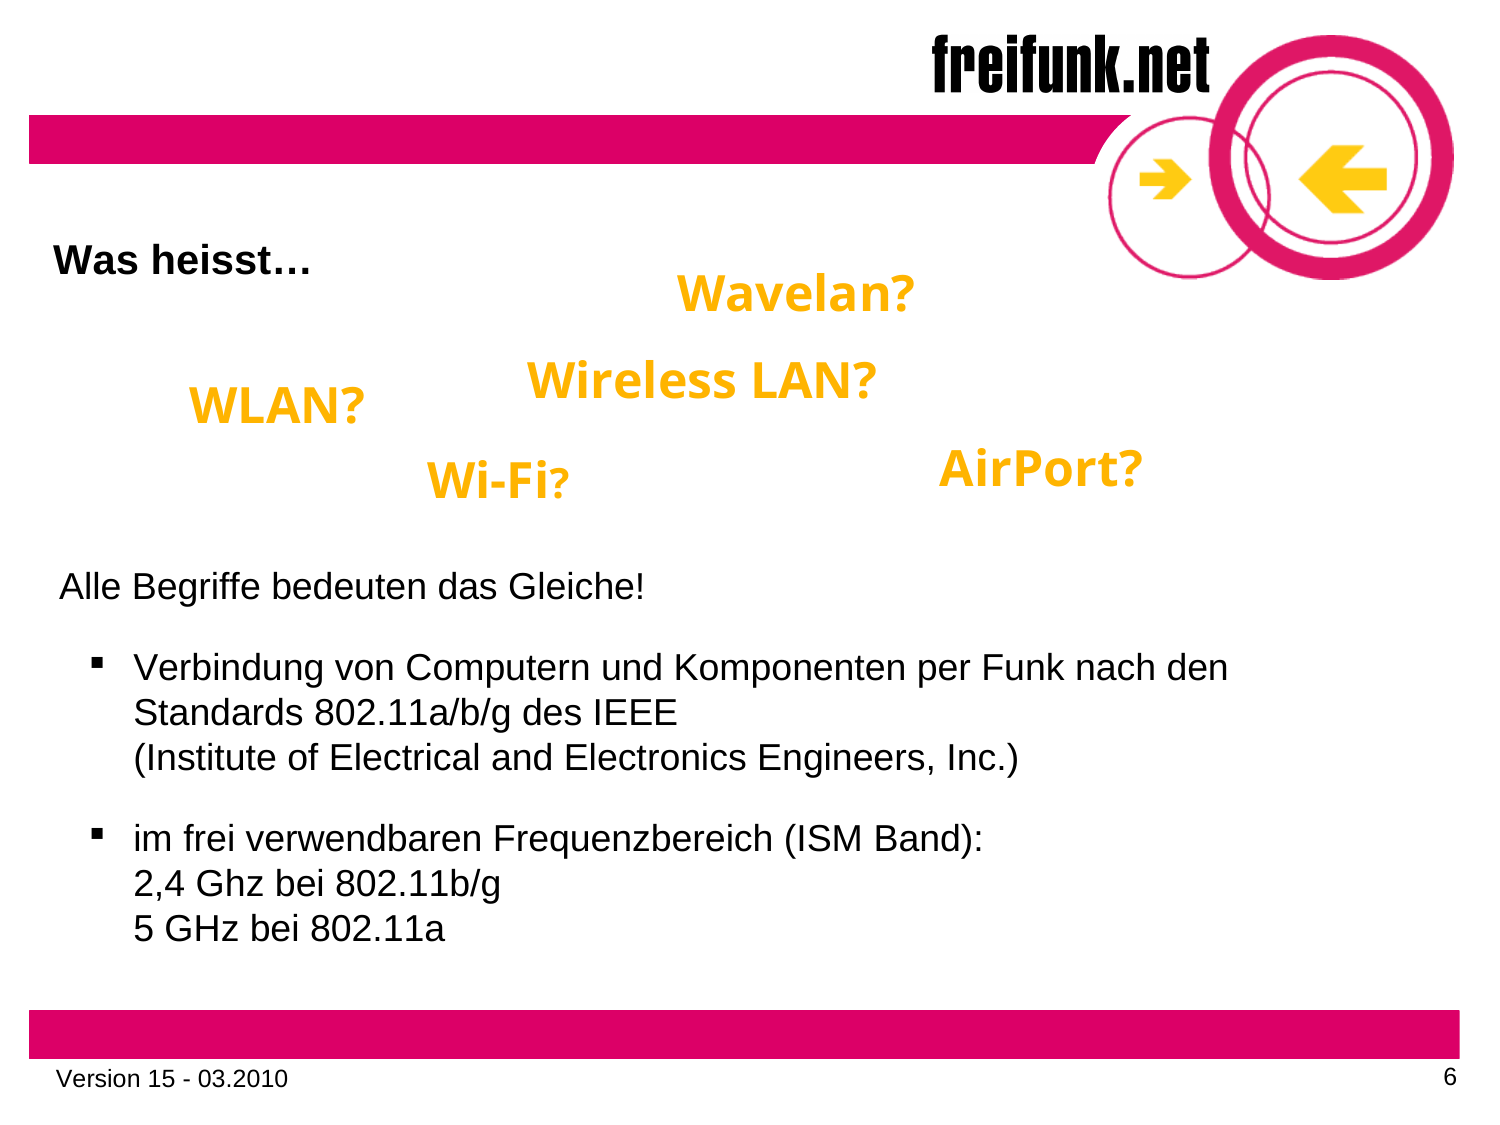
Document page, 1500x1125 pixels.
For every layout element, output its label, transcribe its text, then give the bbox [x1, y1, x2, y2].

text_box Wireless LAN? [512, 337, 986, 414]
text_box Was heisst… [53, 233, 1046, 313]
text_box Wi-Fi? [412, 437, 661, 514]
text_box WLAN? [174, 362, 423, 439]
picture [932, 34, 1454, 280]
text_box AirPort? [924, 425, 1233, 502]
text_box Wavelan? [662, 249, 970, 327]
text_box Alle Begriffe bedeuten das Gleiche! Verbindung von Computern und Komponenten per Funk nach den Standards 802.11a/b/g des IEEE (Institute of Electrical and Electronics Engineers, Inc.) im frei verwendbaren Frequenzbereich (ISM Band): 2,4 Ghz bei 802.11b/g 5 GHz bei 802.11a [59, 562, 1288, 957]
